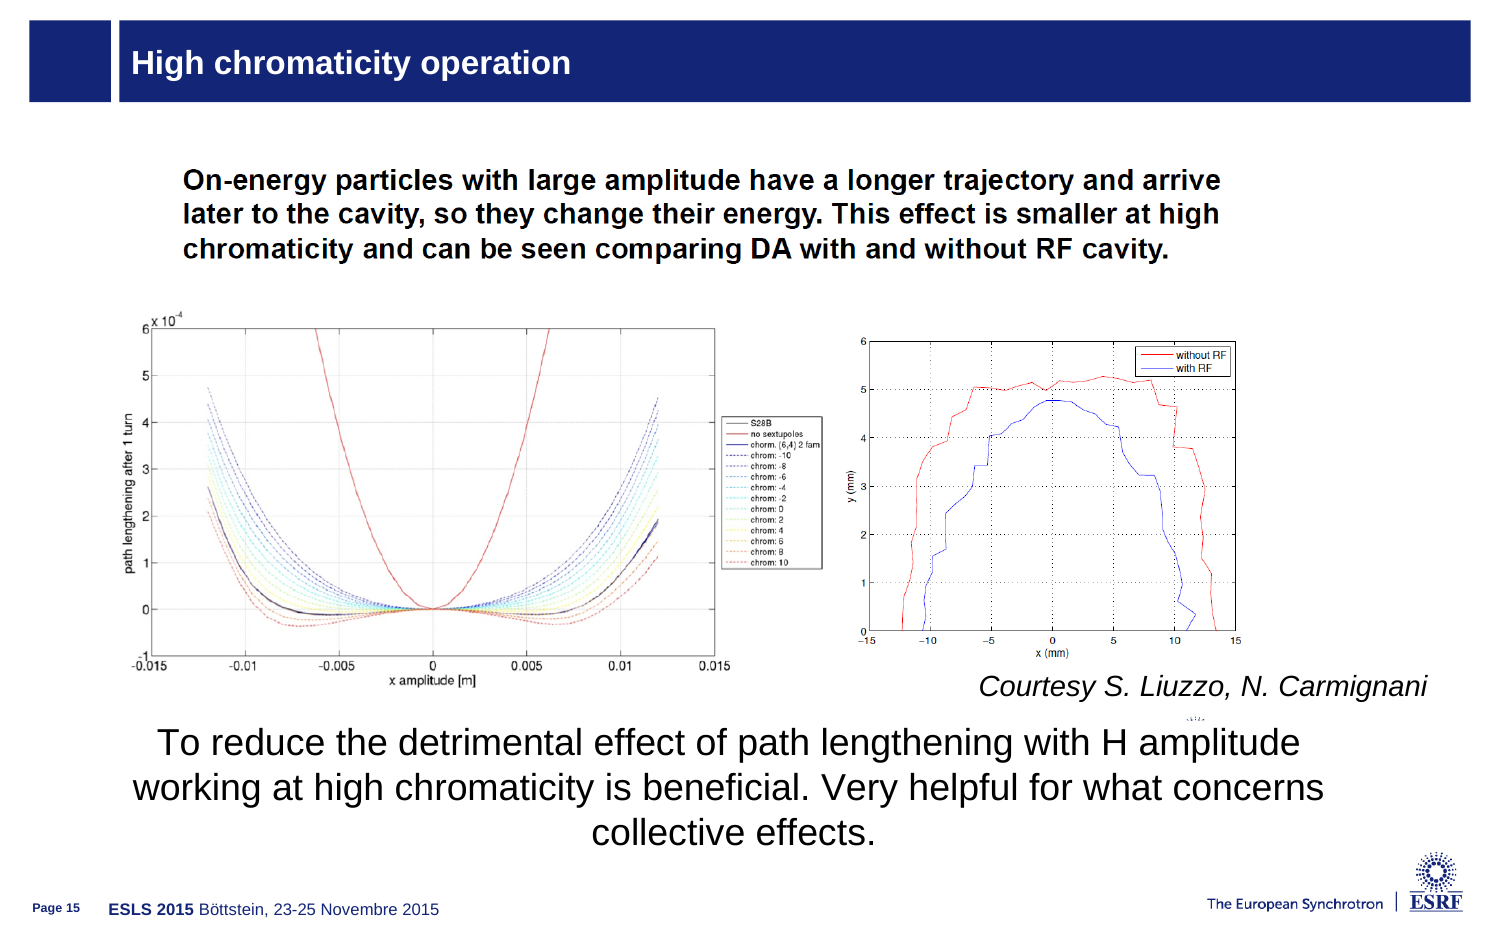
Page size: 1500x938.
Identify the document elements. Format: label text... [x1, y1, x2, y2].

text_box ESLS 2015 Böttstein, 23-25 Novembre 2015 [108, 889, 1113, 920]
text_box Courtesy S. Liuzzo, N. Carmignani [963, 660, 1441, 711]
picture [95, 144, 1241, 721]
text_box To reduce the detrimental effect of path lengthening with H amplitude working at high chromaticity is beneficial. Very helpful for what concerns collective effects. [118, 710, 1347, 860]
text_box Page <numéro> [32, 886, 101, 916]
title High chromaticity operation [119, 20, 1471, 103]
picture [1175, 831, 1500, 938]
